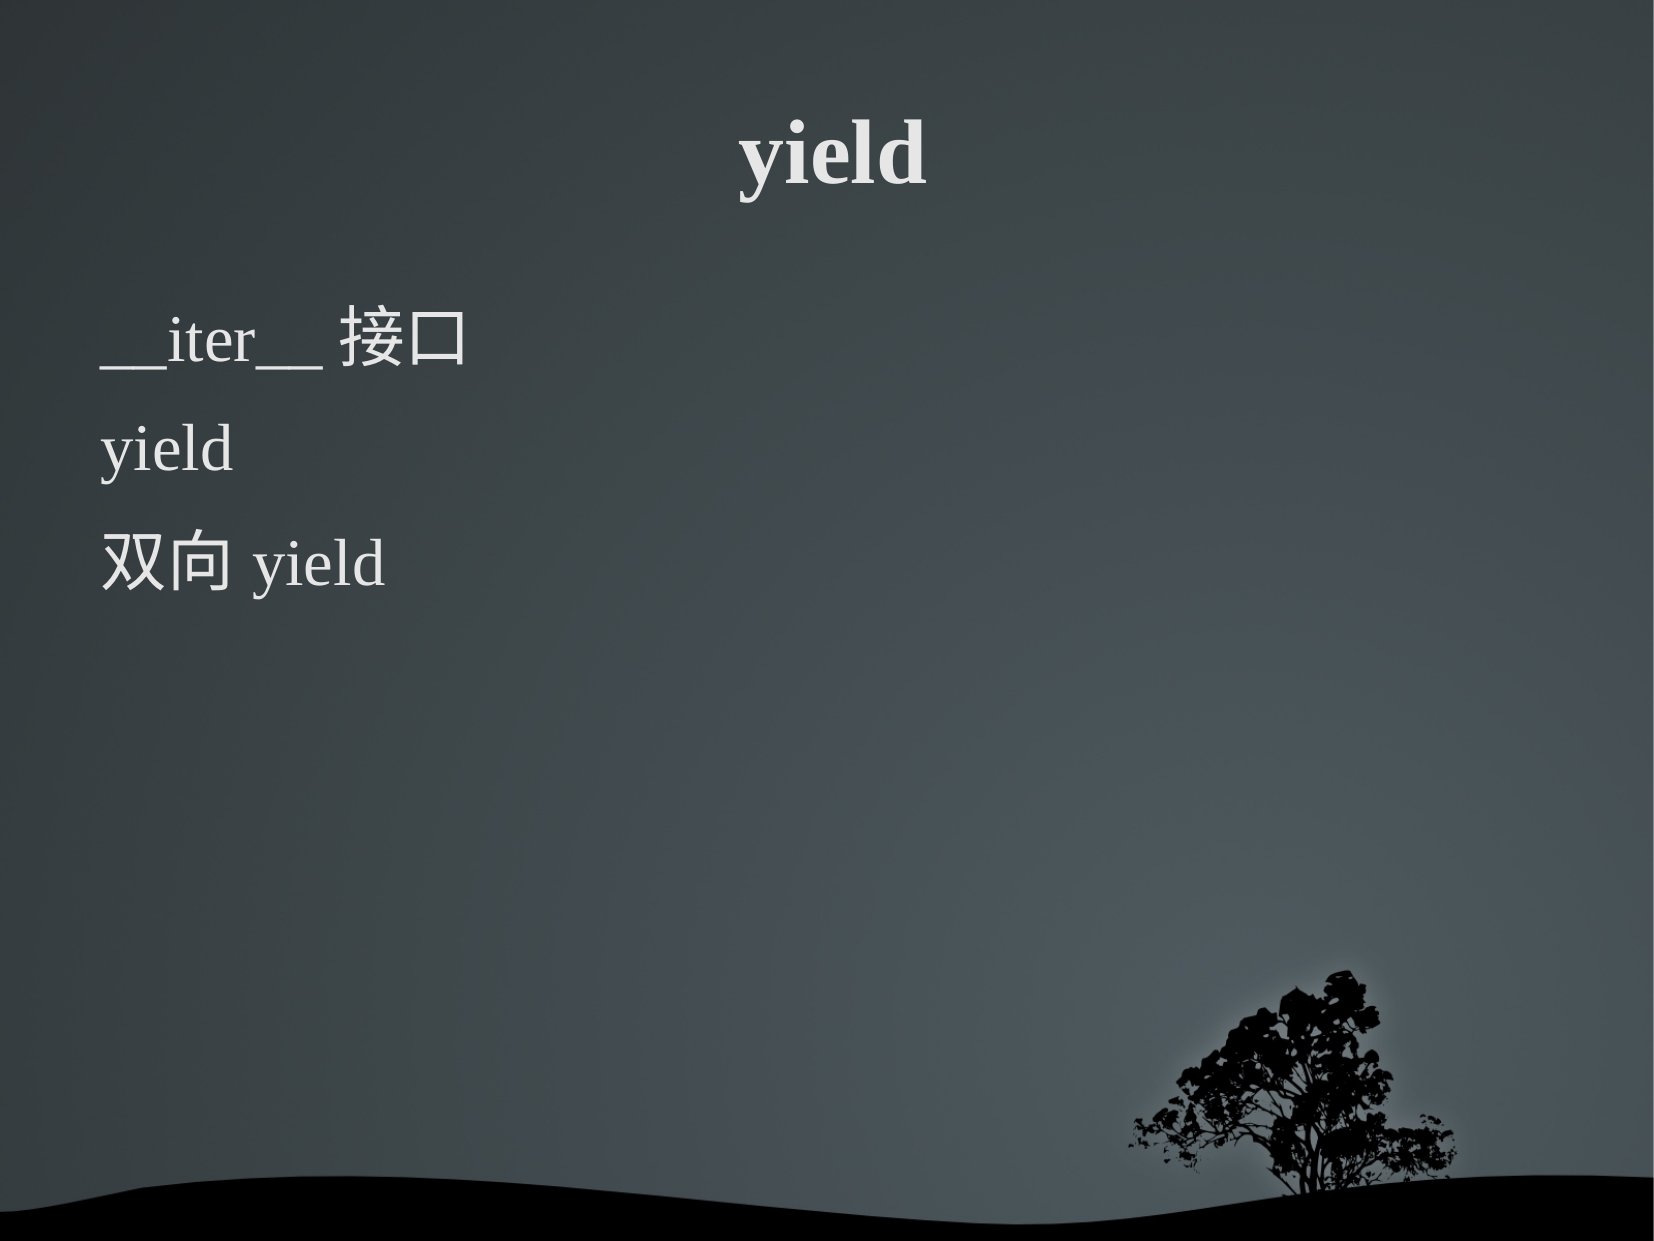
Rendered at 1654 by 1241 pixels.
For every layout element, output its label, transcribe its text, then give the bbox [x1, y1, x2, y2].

list __iter__接口 yield 双向yield [82, 290, 1571, 1109]
title yield [82, 49, 1571, 257]
picture [0, 0, 1654, 1241]
